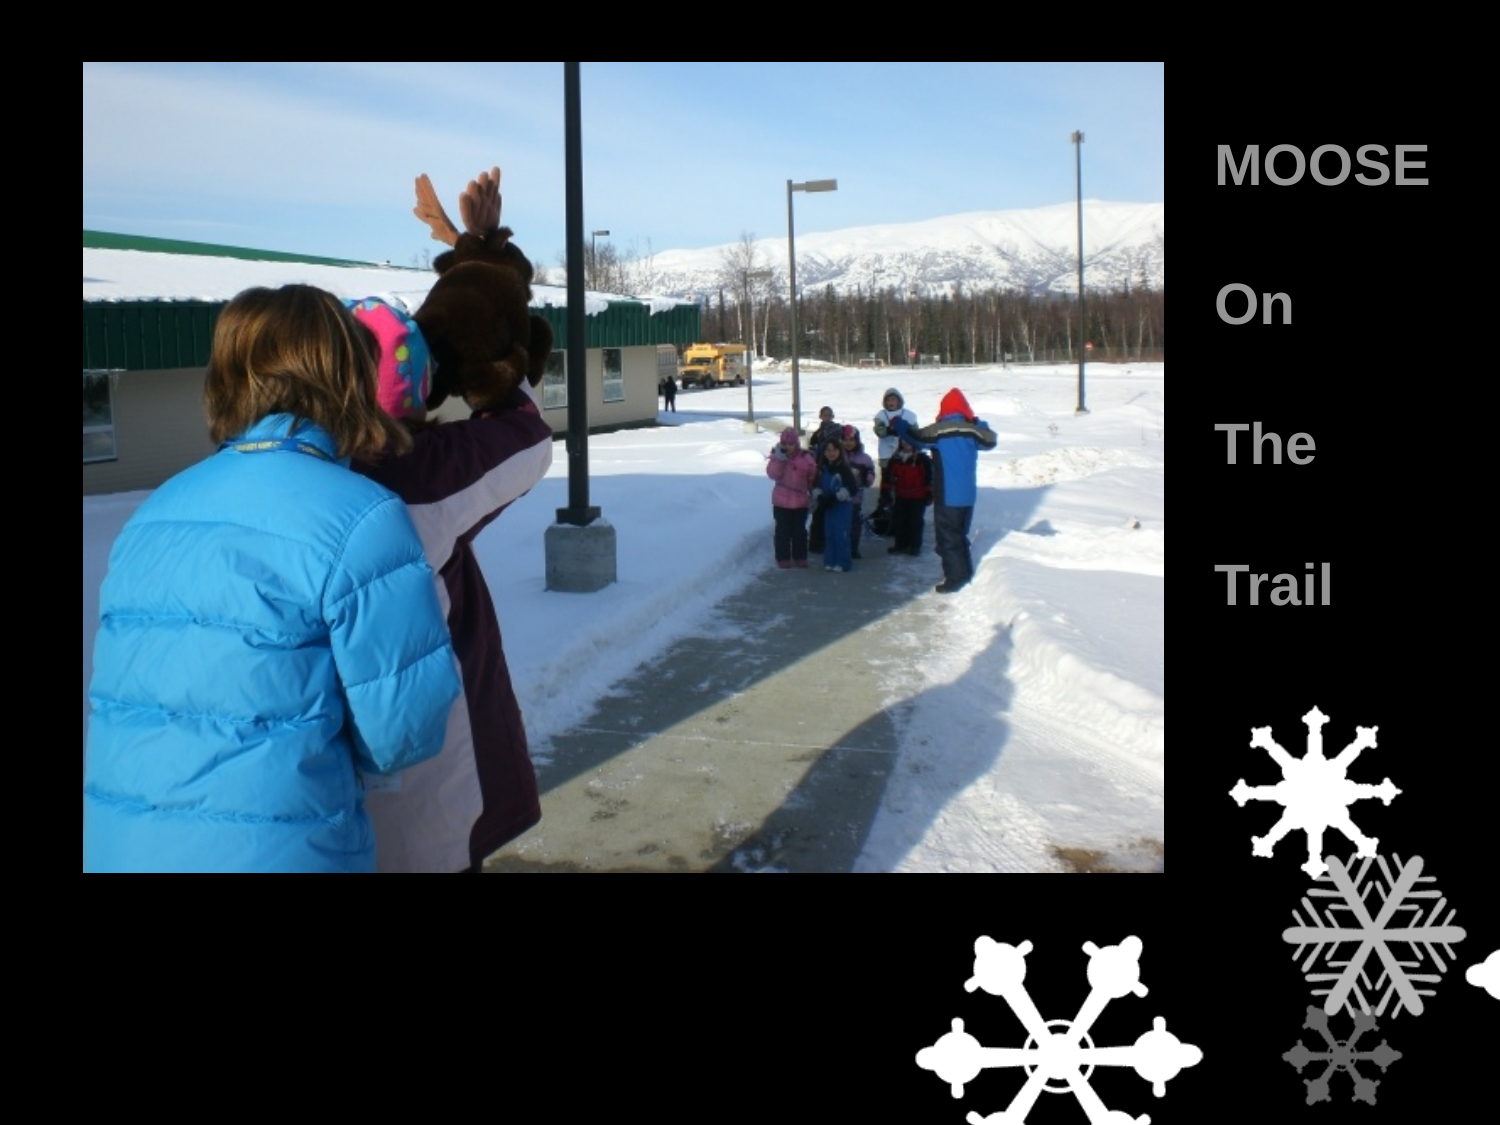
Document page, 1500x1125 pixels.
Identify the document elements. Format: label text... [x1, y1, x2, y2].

picture [83, 62, 1164, 873]
text_box MOOSE On The Trail [1199, 119, 1463, 721]
